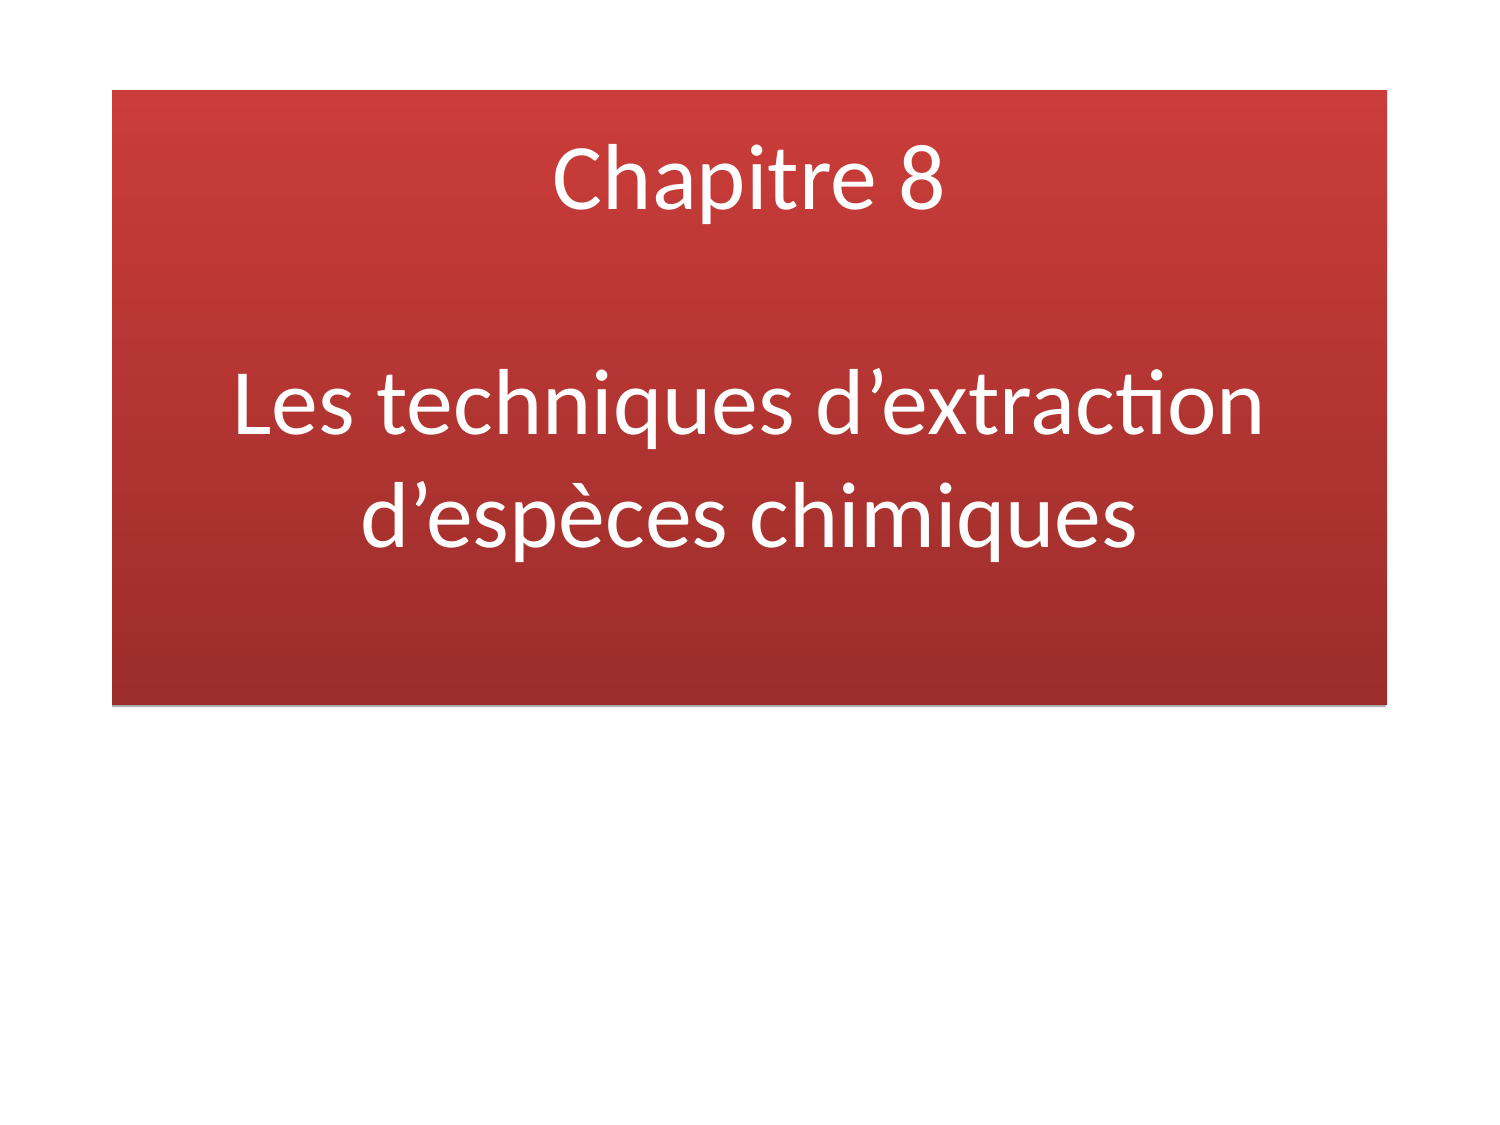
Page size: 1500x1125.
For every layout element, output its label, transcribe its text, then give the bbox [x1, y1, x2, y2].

title Chapitre 8 Les techniques d’extraction d’espèces chimiques [112, 90, 1388, 705]
